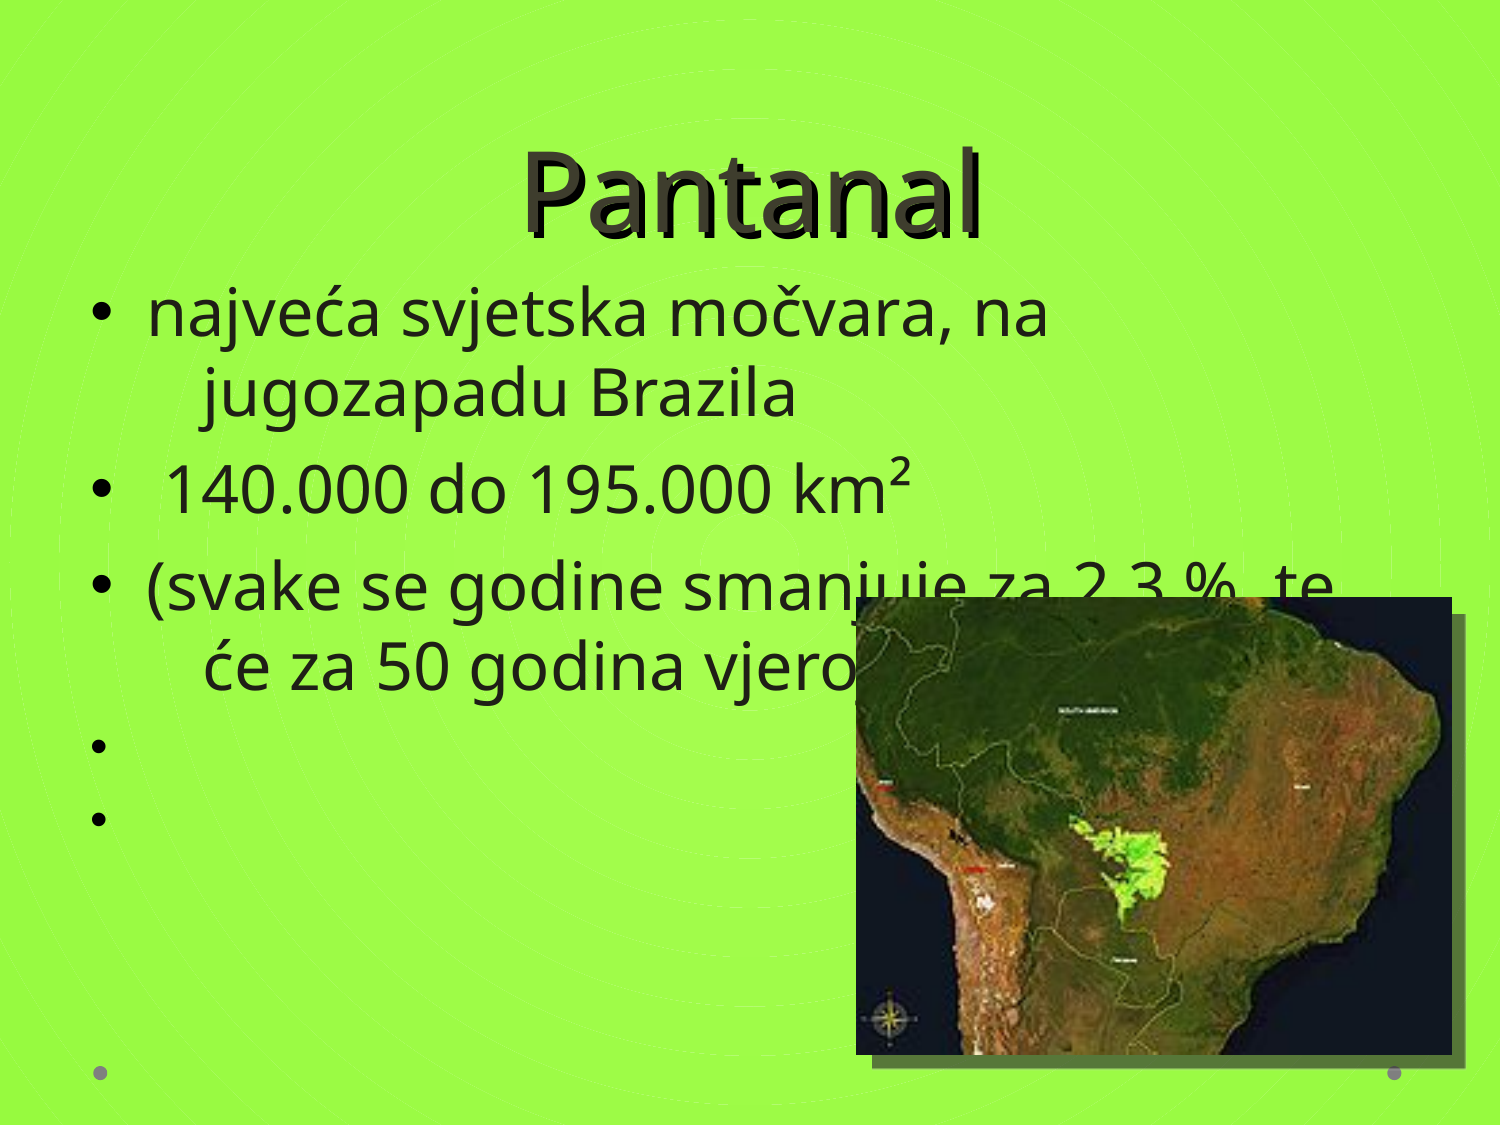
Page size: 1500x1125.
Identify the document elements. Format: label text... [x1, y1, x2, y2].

picture [856, 597, 1452, 1055]
list najveća svjetska močvara, na jugozapadu Brazila 140.000 do 195.000 km² (svake se godine smanjuje za 2,3 %, te će za 50 godina vjerojatno nestati). [75, 262, 1426, 1005]
title Pantanal [75, 0, 1426, 262]
